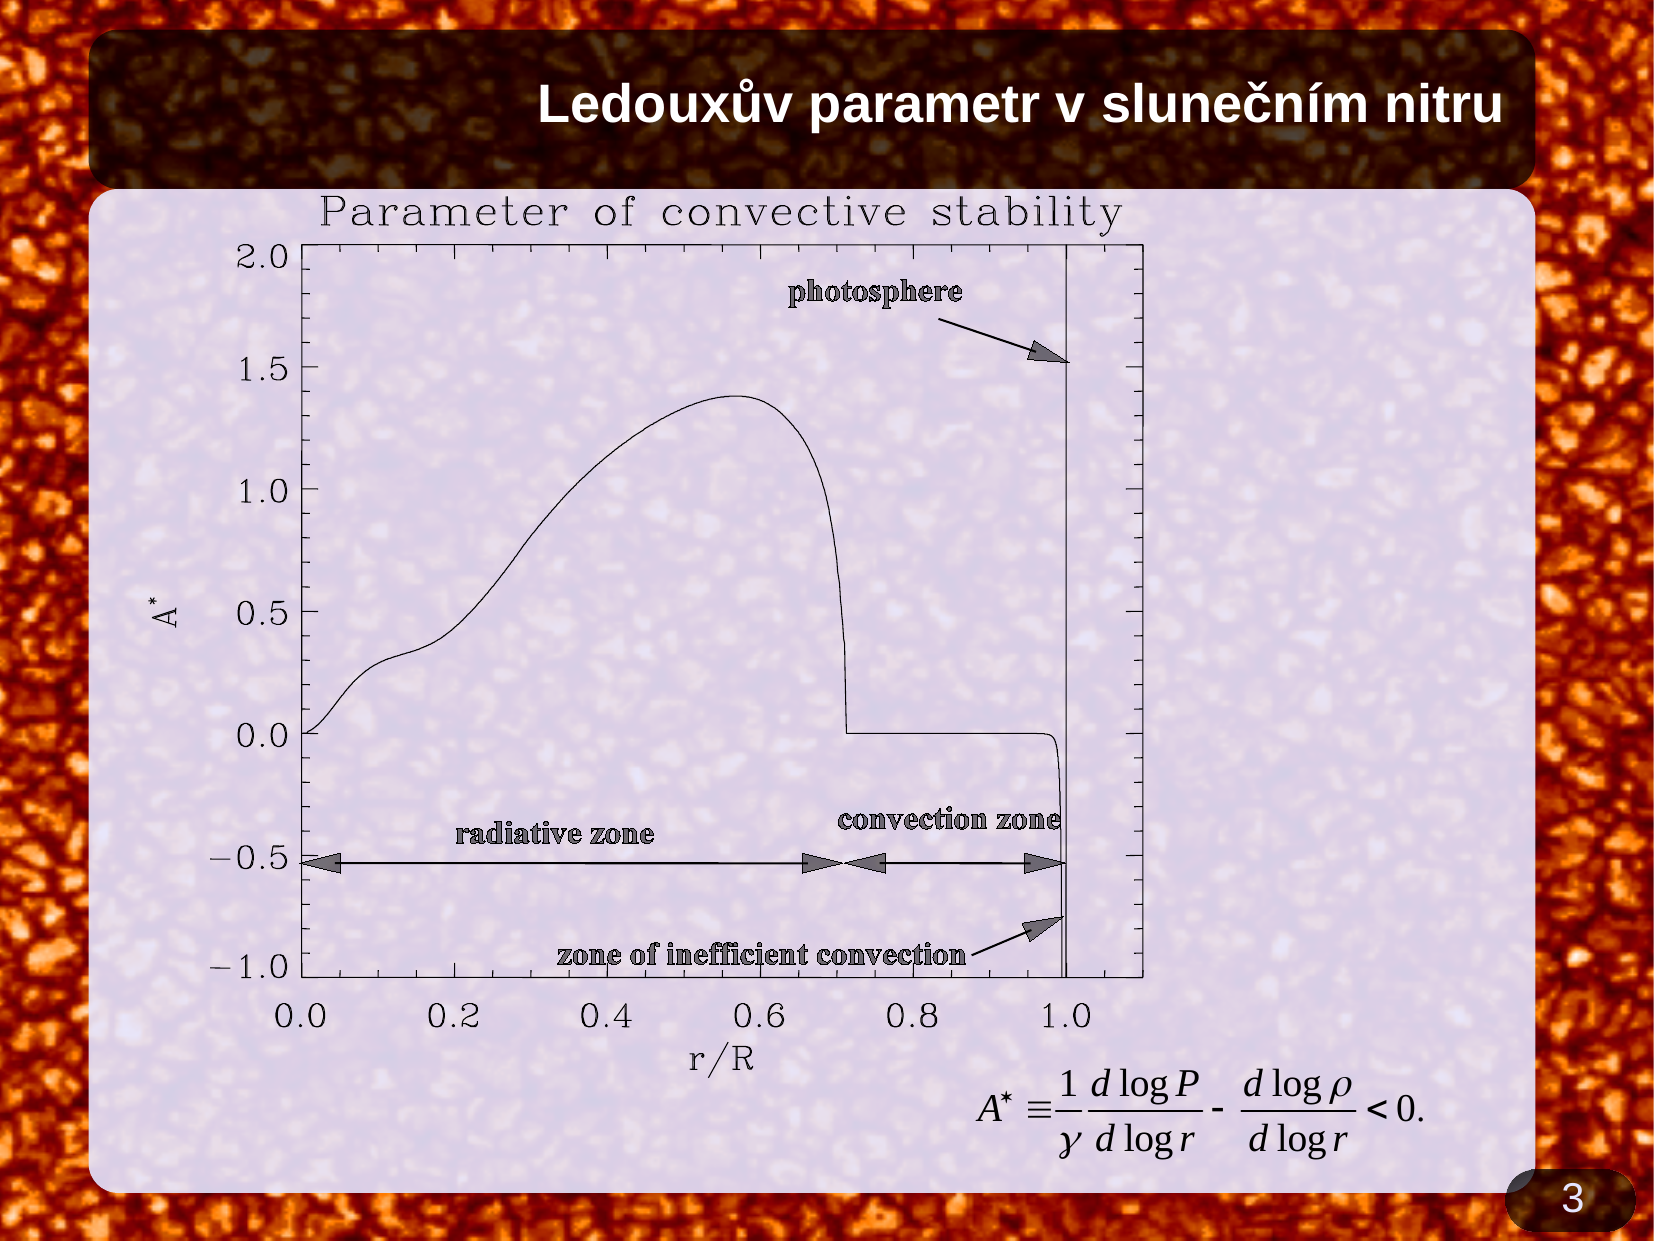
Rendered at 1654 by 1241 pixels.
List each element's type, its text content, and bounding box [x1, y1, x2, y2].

text_box [852, 285, 868, 302]
picture [0, 0, 1654, 1241]
text_box [731, 949, 740, 965]
text_box [1024, 853, 1066, 874]
text_box [971, 813, 987, 829]
text_box [765, 949, 778, 965]
text_box [788, 285, 806, 308]
text_box [852, 813, 868, 830]
text_box [740, 949, 755, 965]
text_box [869, 285, 881, 302]
chart [968, 1058, 1430, 1167]
text_box [869, 813, 886, 829]
text_box [505, 828, 513, 844]
text_box [848, 949, 865, 965]
text_box [865, 949, 882, 965]
text_box [590, 828, 621, 844]
text_box [630, 949, 645, 965]
text_box [1027, 340, 1070, 363]
text_box [838, 813, 852, 830]
text_box [882, 285, 899, 309]
text_box [817, 949, 831, 965]
text_box [919, 808, 953, 830]
text_box [667, 949, 675, 965]
text_box [573, 949, 588, 965]
text_box [709, 942, 738, 965]
text_box [912, 944, 923, 965]
text_box [924, 949, 932, 965]
text_box [900, 279, 917, 301]
text_box [954, 813, 969, 830]
text_box [640, 828, 654, 844]
text_box [807, 279, 823, 301]
text_box [557, 949, 572, 965]
text_box [568, 828, 582, 844]
text_box [886, 814, 904, 830]
text_box [883, 949, 912, 965]
text_box [607, 949, 621, 965]
text_box [779, 949, 796, 965]
text_box [802, 853, 843, 874]
text_box [589, 949, 606, 965]
text_box [486, 821, 503, 844]
text_box [797, 944, 808, 965]
text_box [996, 814, 1011, 829]
text_box [514, 828, 530, 844]
text_box [1012, 813, 1027, 830]
text_box [456, 828, 486, 844]
text_box [299, 853, 341, 874]
text_box [934, 285, 962, 302]
text_box [647, 942, 660, 965]
text_box [530, 823, 541, 844]
text_box [841, 280, 852, 302]
text_box [676, 949, 692, 965]
text_box [904, 813, 918, 830]
text_box [622, 828, 639, 844]
text_box [831, 949, 847, 965]
text_box [918, 285, 933, 302]
text_box [1022, 916, 1064, 942]
text_box [542, 828, 550, 844]
text_box [932, 949, 948, 965]
text_box [949, 949, 966, 965]
text_box [844, 853, 886, 874]
text_box [825, 285, 840, 302]
text_box [550, 828, 567, 844]
text_box [1047, 813, 1061, 830]
text_box [1029, 813, 1045, 829]
title Ledouxův parametr v slunečním nitru [118, 59, 1506, 148]
text_box [694, 949, 708, 965]
text_box [755, 949, 764, 965]
